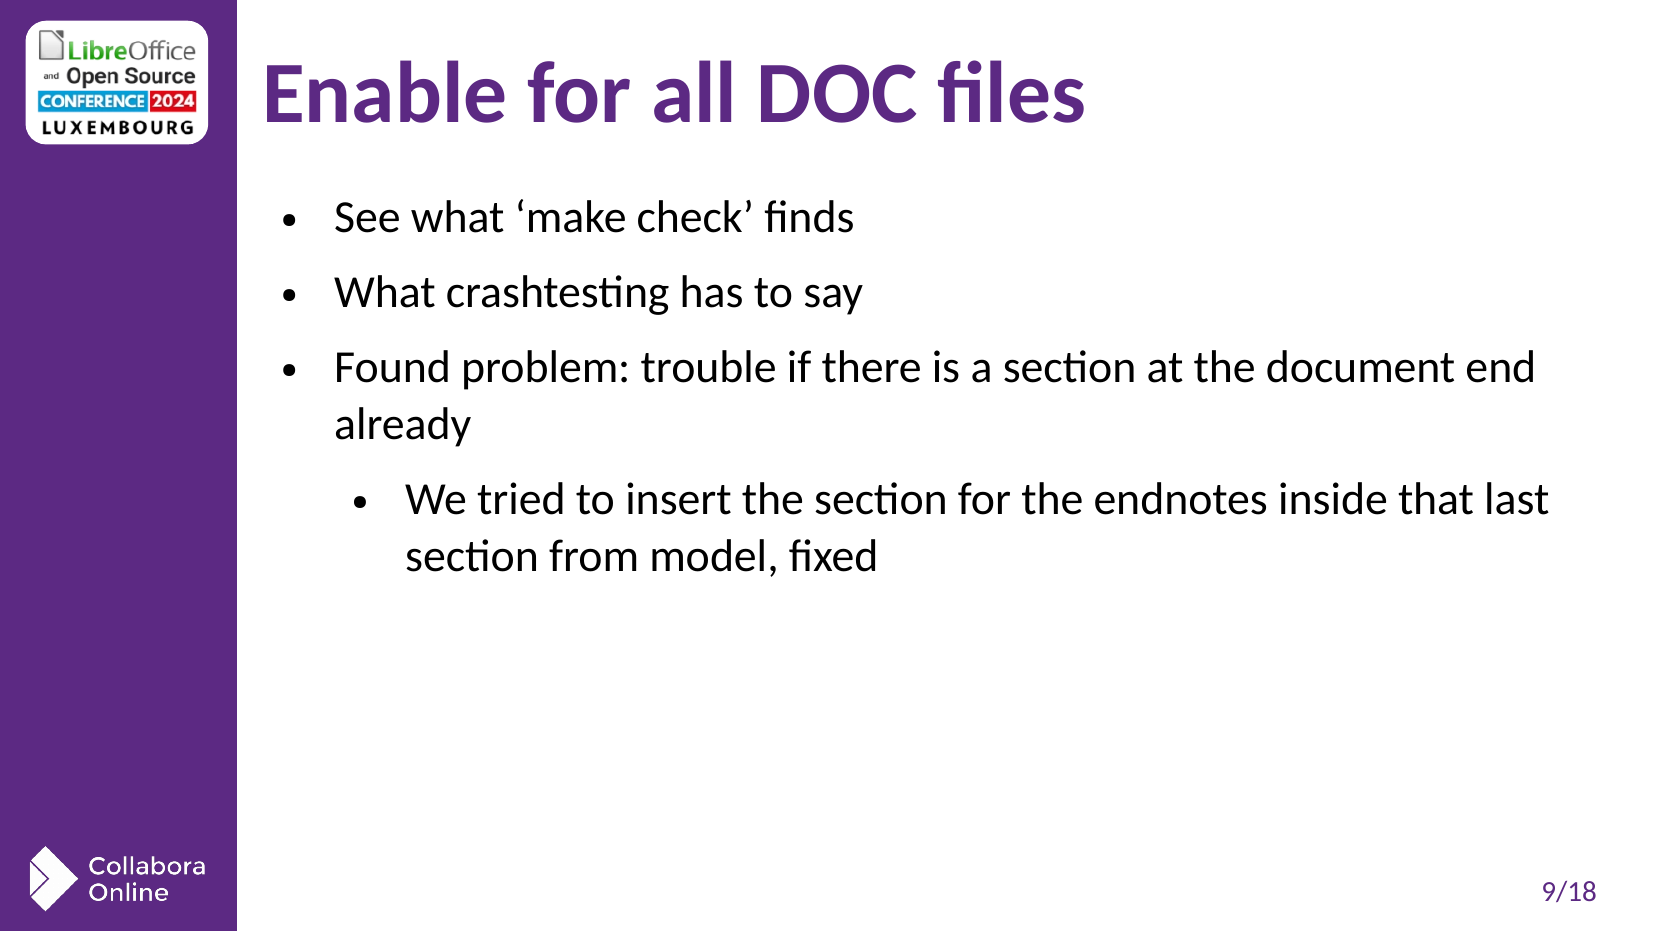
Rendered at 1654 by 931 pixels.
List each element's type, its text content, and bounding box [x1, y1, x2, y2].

picture [25, 841, 209, 916]
picture [34, 26, 200, 139]
title Enable for all DOC files [262, 13, 1644, 145]
list See what ‘make check’ finds What crashtesting has to say Found problem: trouble if there is a section at the document end already We tried to insert the section for the endnotes inside that last section from model, fixed [263, 187, 1605, 856]
